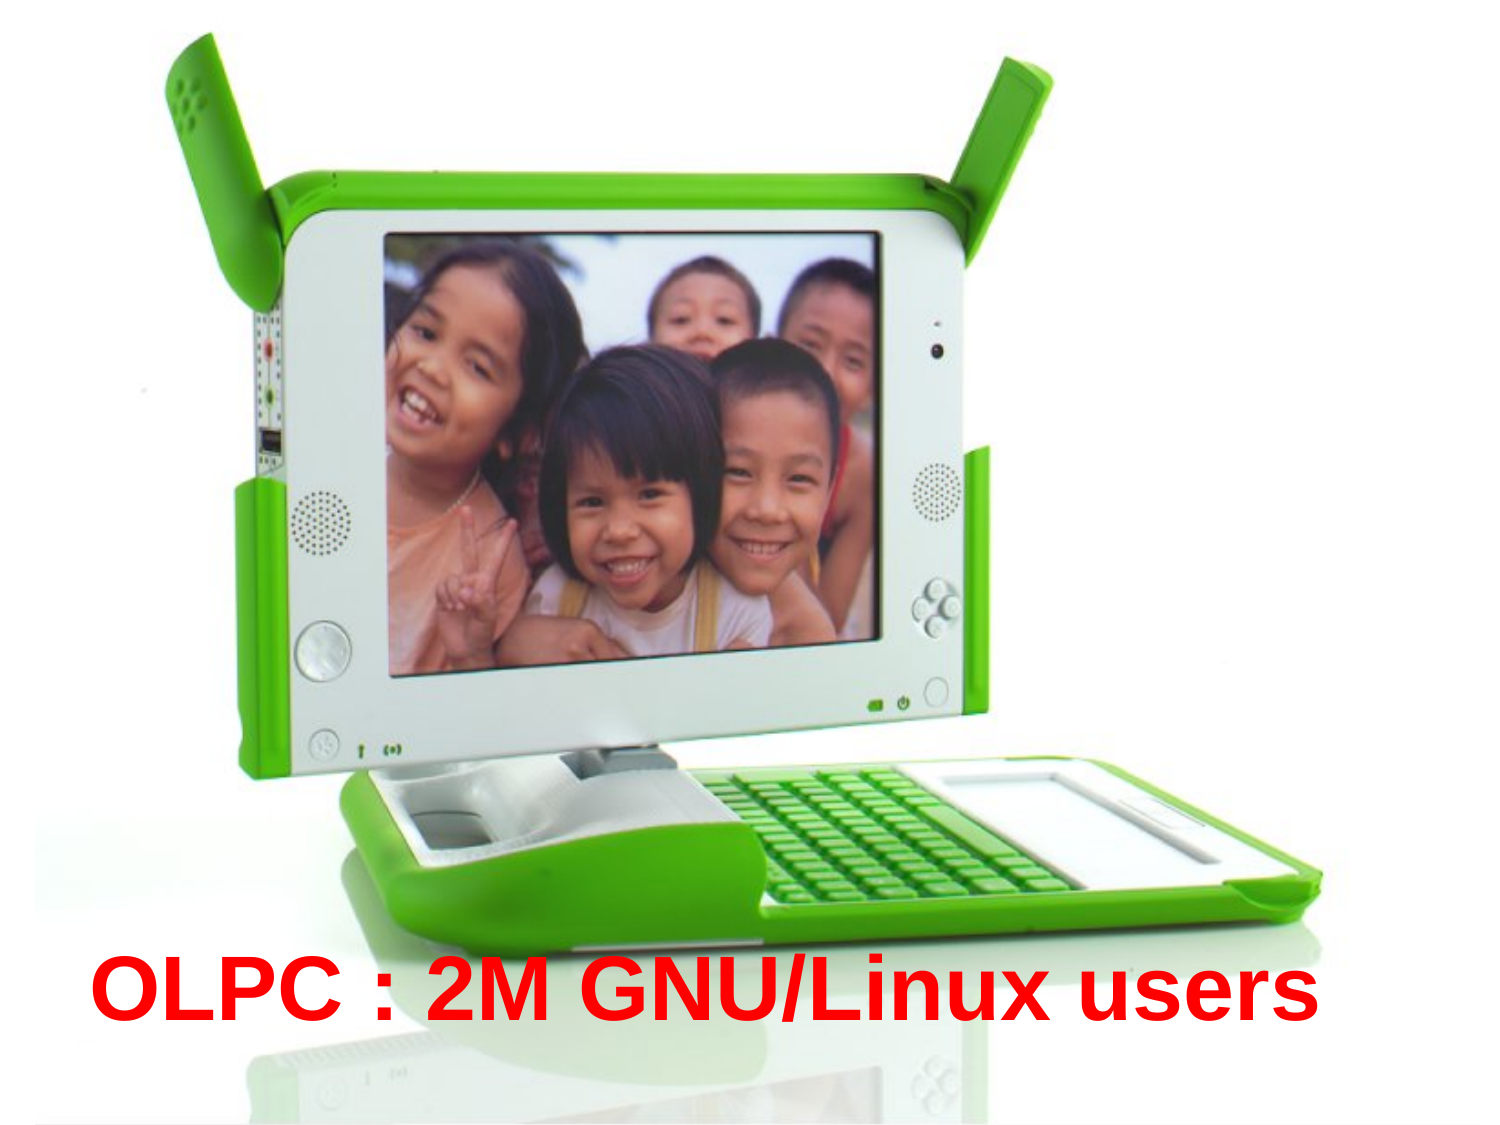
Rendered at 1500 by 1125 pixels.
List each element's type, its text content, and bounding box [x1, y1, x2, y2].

title OLPC : 2M GNU/Linux users [89, 901, 1440, 1075]
picture [35, 4, 1480, 1125]
